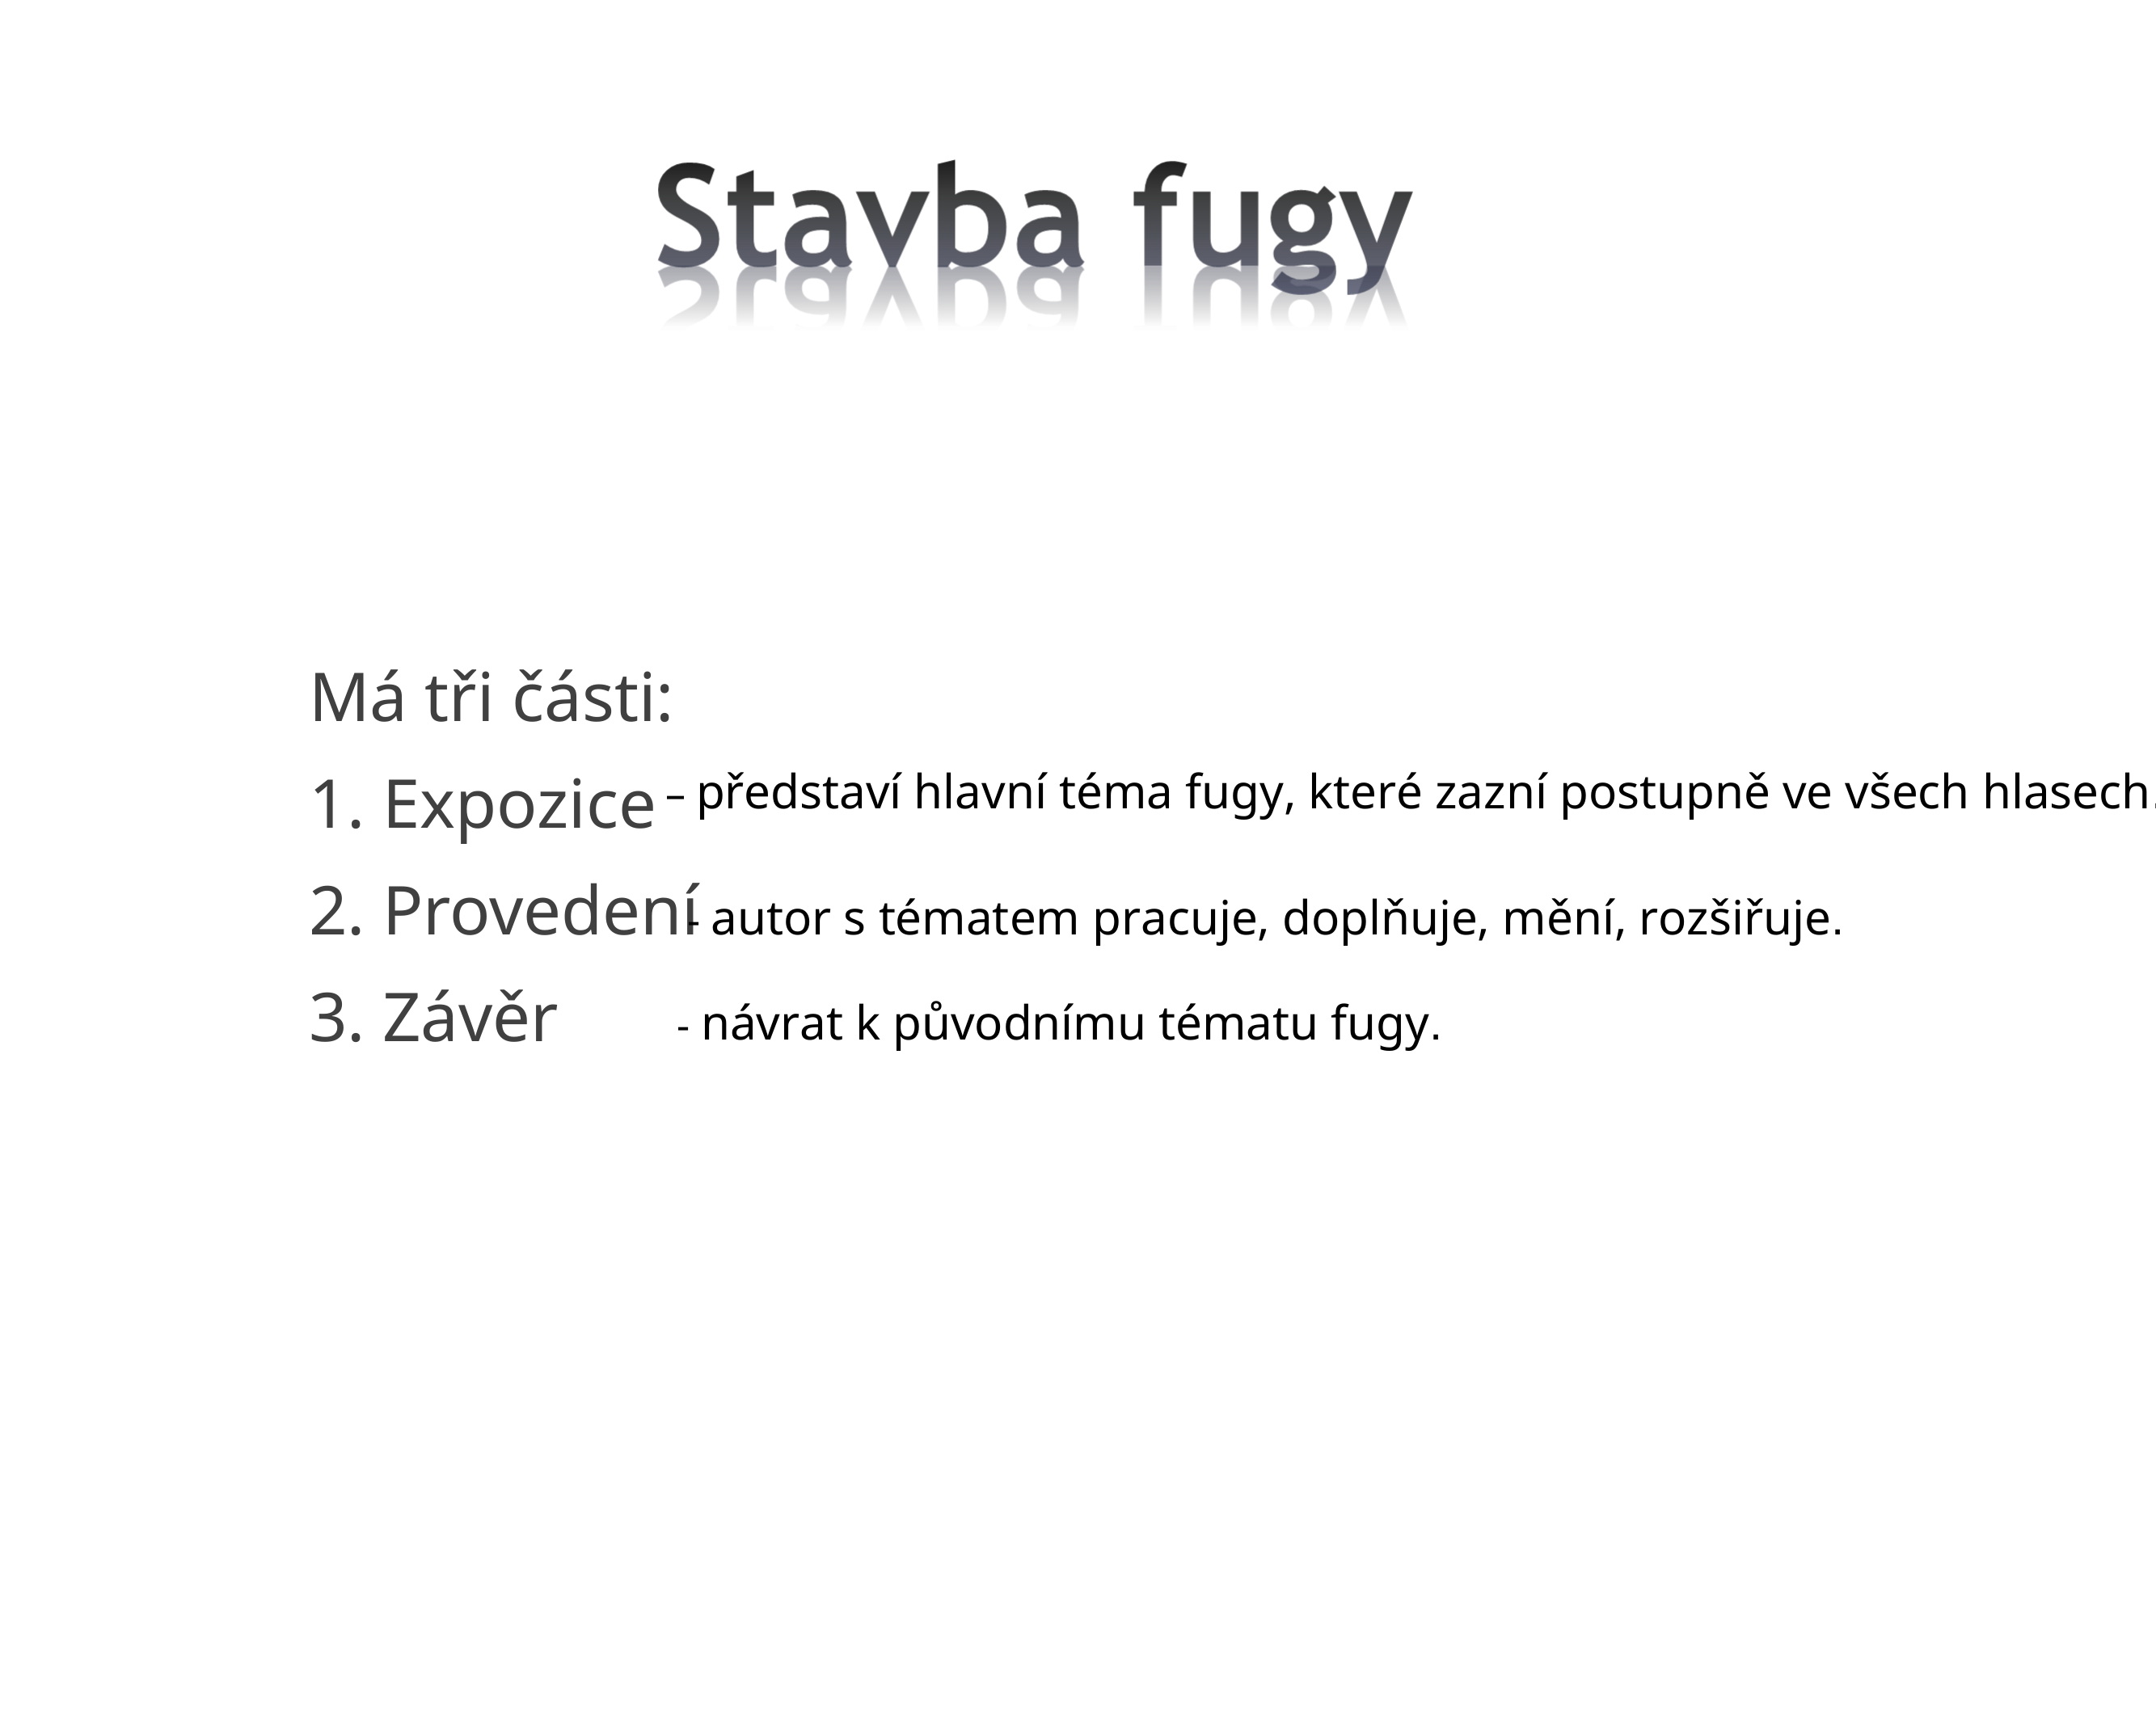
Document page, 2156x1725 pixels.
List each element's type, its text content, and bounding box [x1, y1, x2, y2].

text_box [265, 86, 1802, 406]
text_box - autor s tématem pracuje, doplňuje, mění, rozšiřuje. [675, 881, 1857, 951]
text_box – představí hlavní téma fugy, které zazní postupně ve všech hlasech. [653, 755, 2156, 825]
text_box - návrat k původnímu tématu fugy. [665, 986, 1455, 1056]
list Má tři části: 1. Expozice 2. Provedení 3. Závěr [276, 643, 735, 1082]
